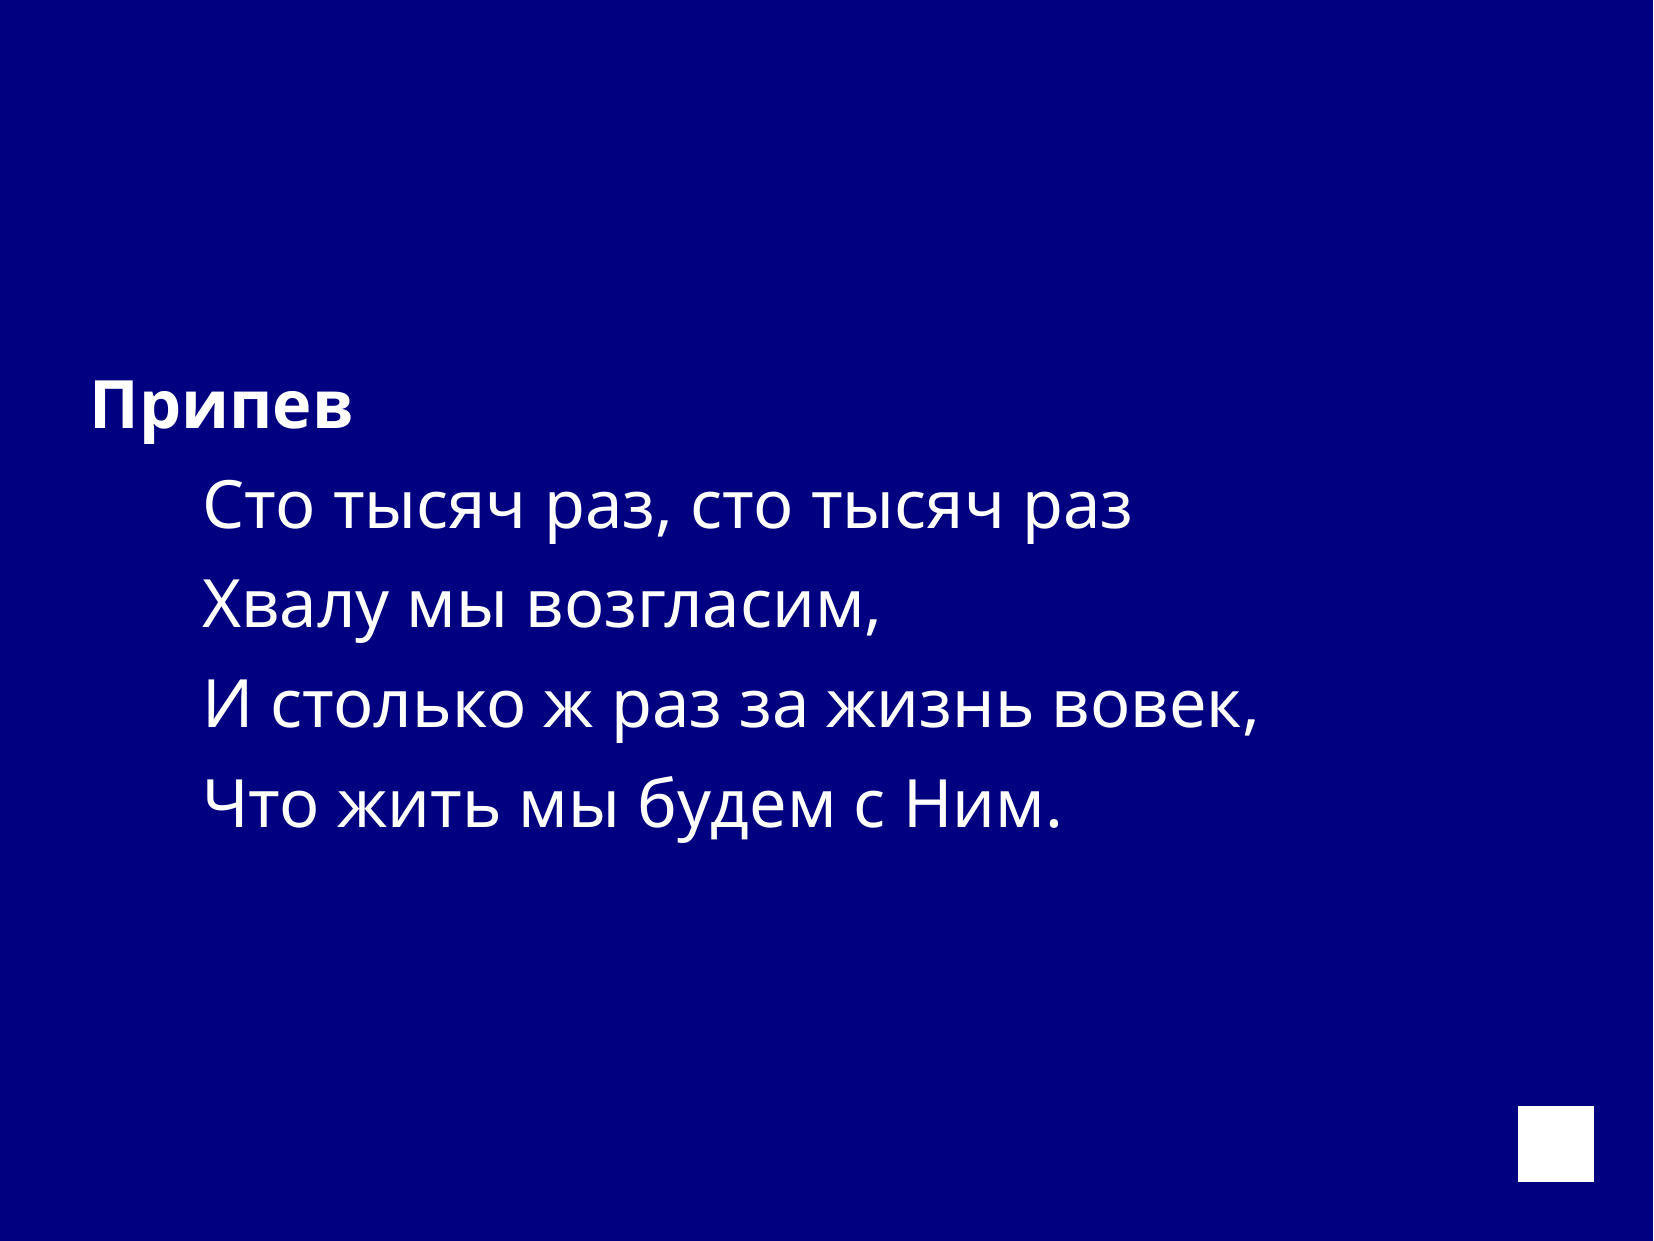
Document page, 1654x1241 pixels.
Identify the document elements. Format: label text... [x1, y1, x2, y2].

text_box [1518, 1106, 1594, 1182]
text_box Припев Сто тысяч раз, сто тысяч раз Хвалу мы возгласим, И столько ж раз за жизнь вовек, Что жить мы будем с Ним. [75, 150, 1576, 1163]
